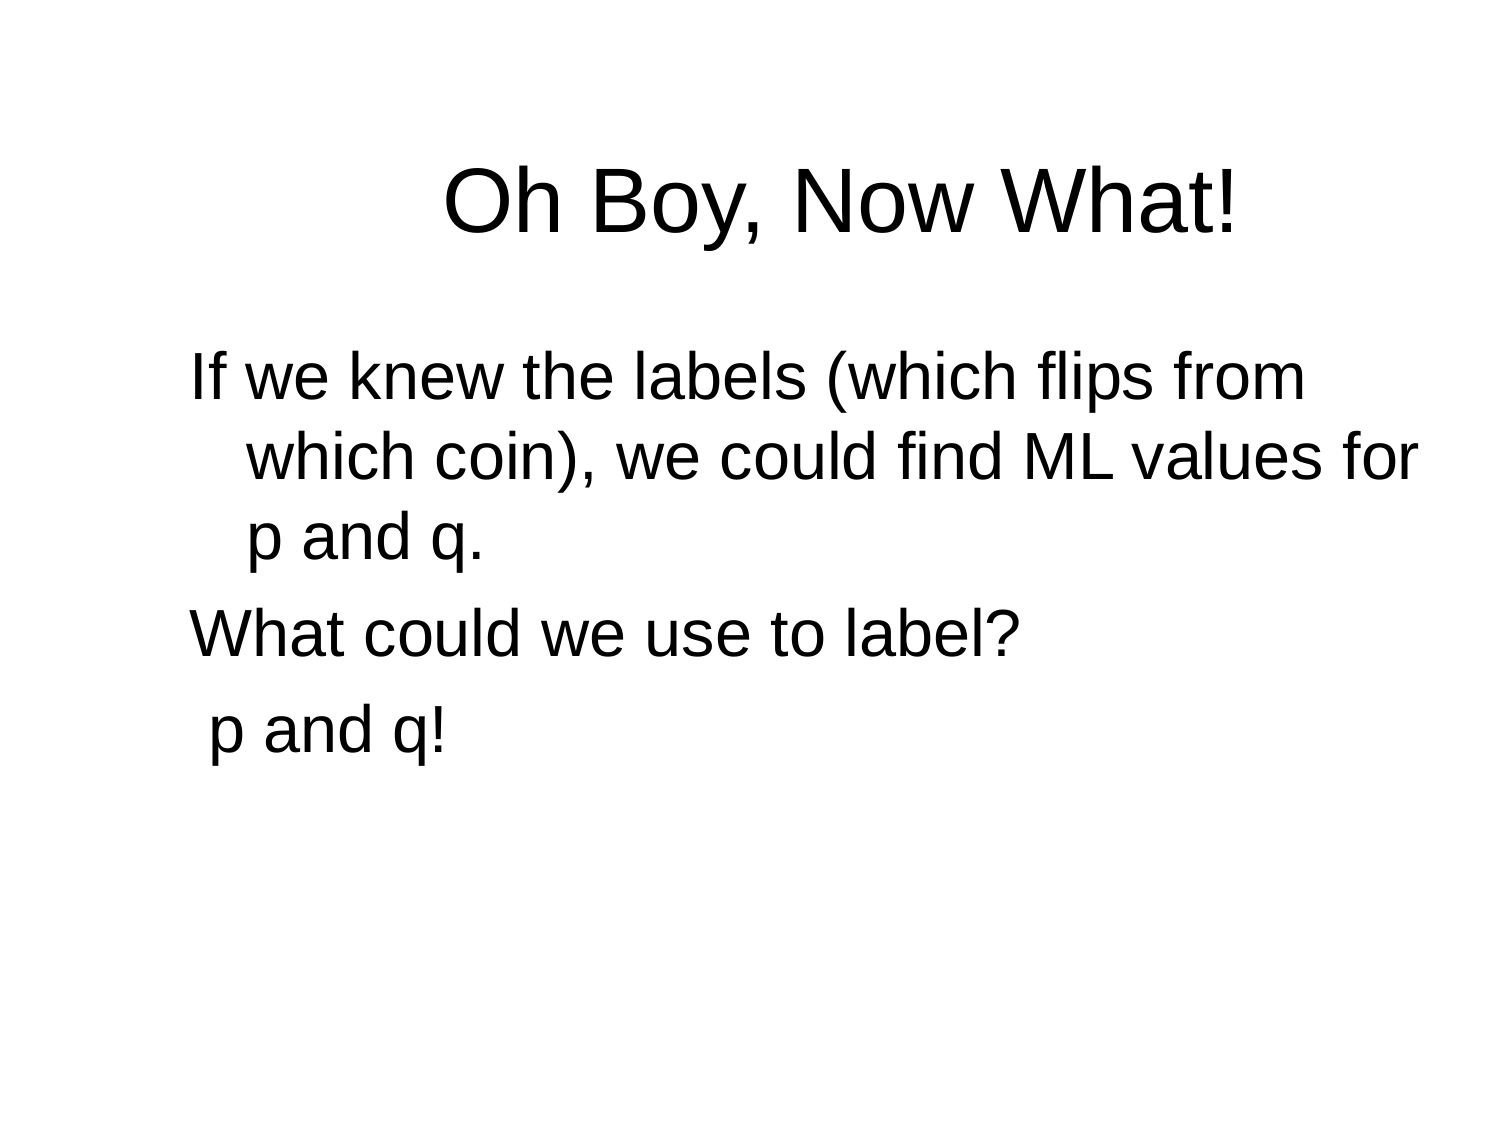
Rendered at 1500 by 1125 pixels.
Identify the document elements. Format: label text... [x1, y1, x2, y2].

title Oh Boy, Now What! [187, 133, 1463, 259]
list If we knew the labels (which flips from which coin), we could find ML values for p and q. What could we use to label? p and q! [174, 324, 1463, 1001]
